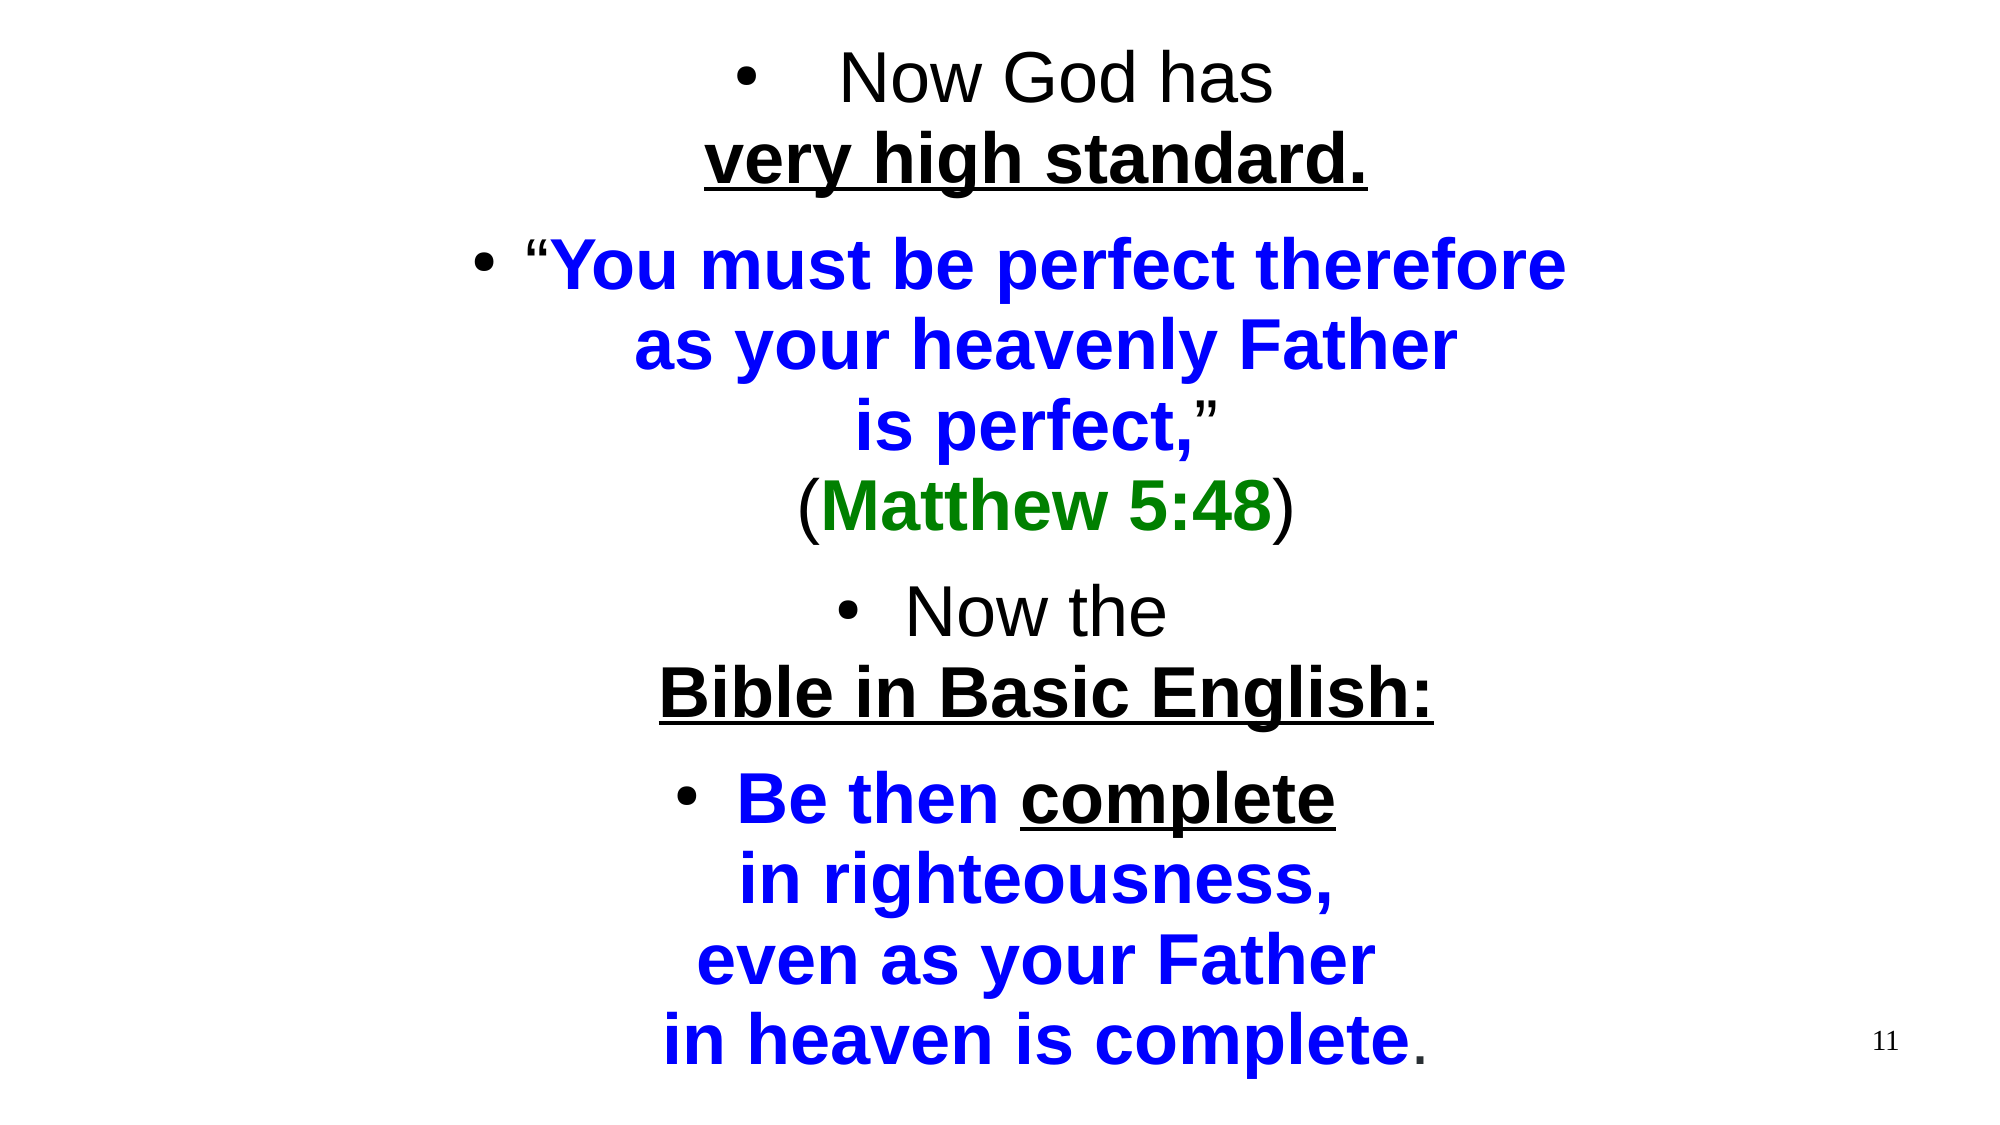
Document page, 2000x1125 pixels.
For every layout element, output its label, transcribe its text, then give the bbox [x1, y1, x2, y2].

list Now God has very high standard. “You must be perfect therefore as your heavenly Father is perfect,” (Matthew 5:48) Now the Bible in Basic English: Be then complete in righteousness, even as your Father in heaven is complete. [37, 37, 1988, 1088]
